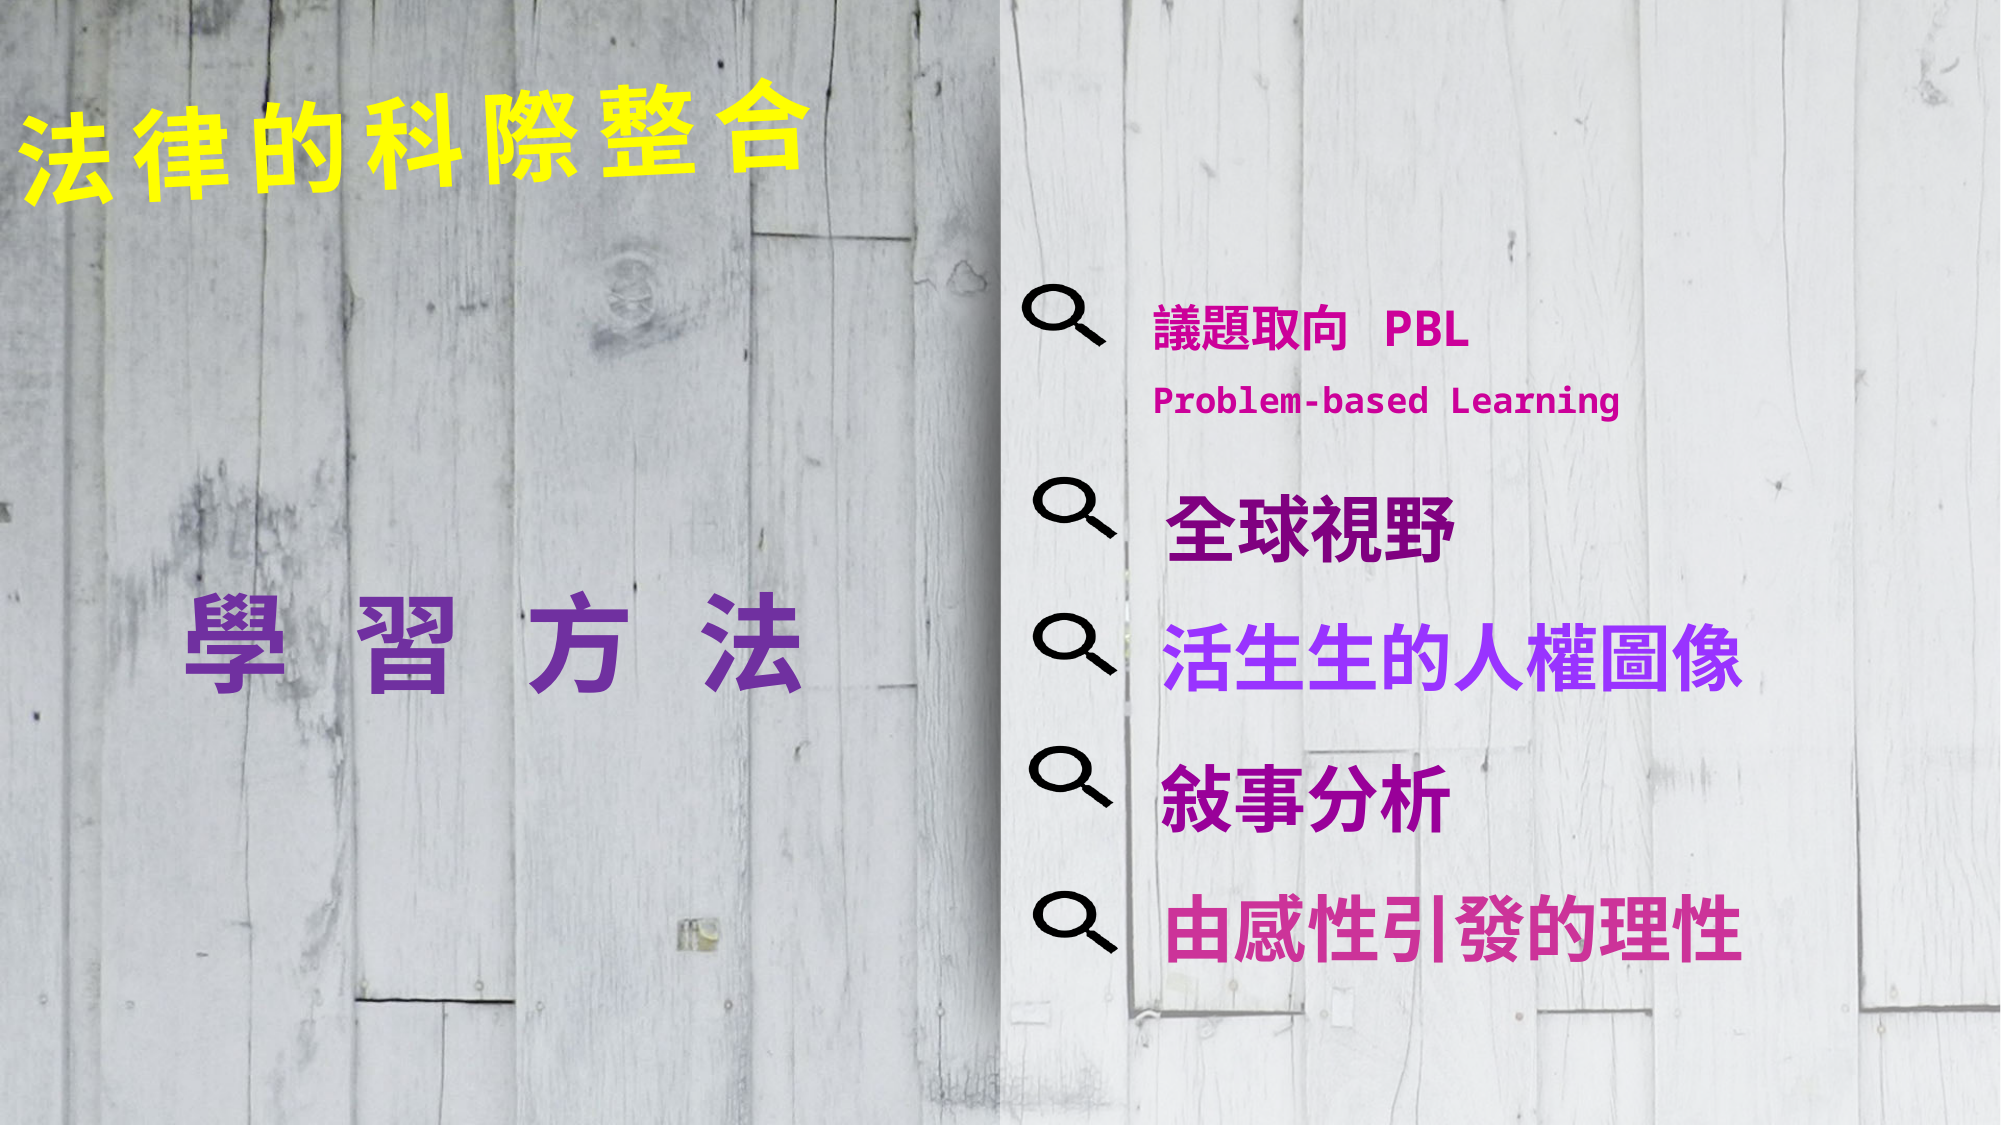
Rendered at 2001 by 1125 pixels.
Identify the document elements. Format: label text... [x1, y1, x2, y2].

picture [1018, 466, 1134, 551]
list 敍事分析 [1139, 723, 1938, 853]
list 全球視野 [1143, 453, 1942, 583]
list 議題取向 PBL Problem-based Learning [1131, 256, 1968, 431]
list 學 習 方 法 [38, 317, 950, 965]
picture [1007, 273, 1123, 359]
picture [1018, 881, 1135, 966]
picture [1014, 735, 1130, 820]
list 活生生的人權圖像 [1139, 582, 1938, 713]
title 法律的科際整合 [0, 37, 1077, 229]
picture [1018, 602, 1134, 687]
list 由感性引發的理性 [1139, 853, 1939, 984]
